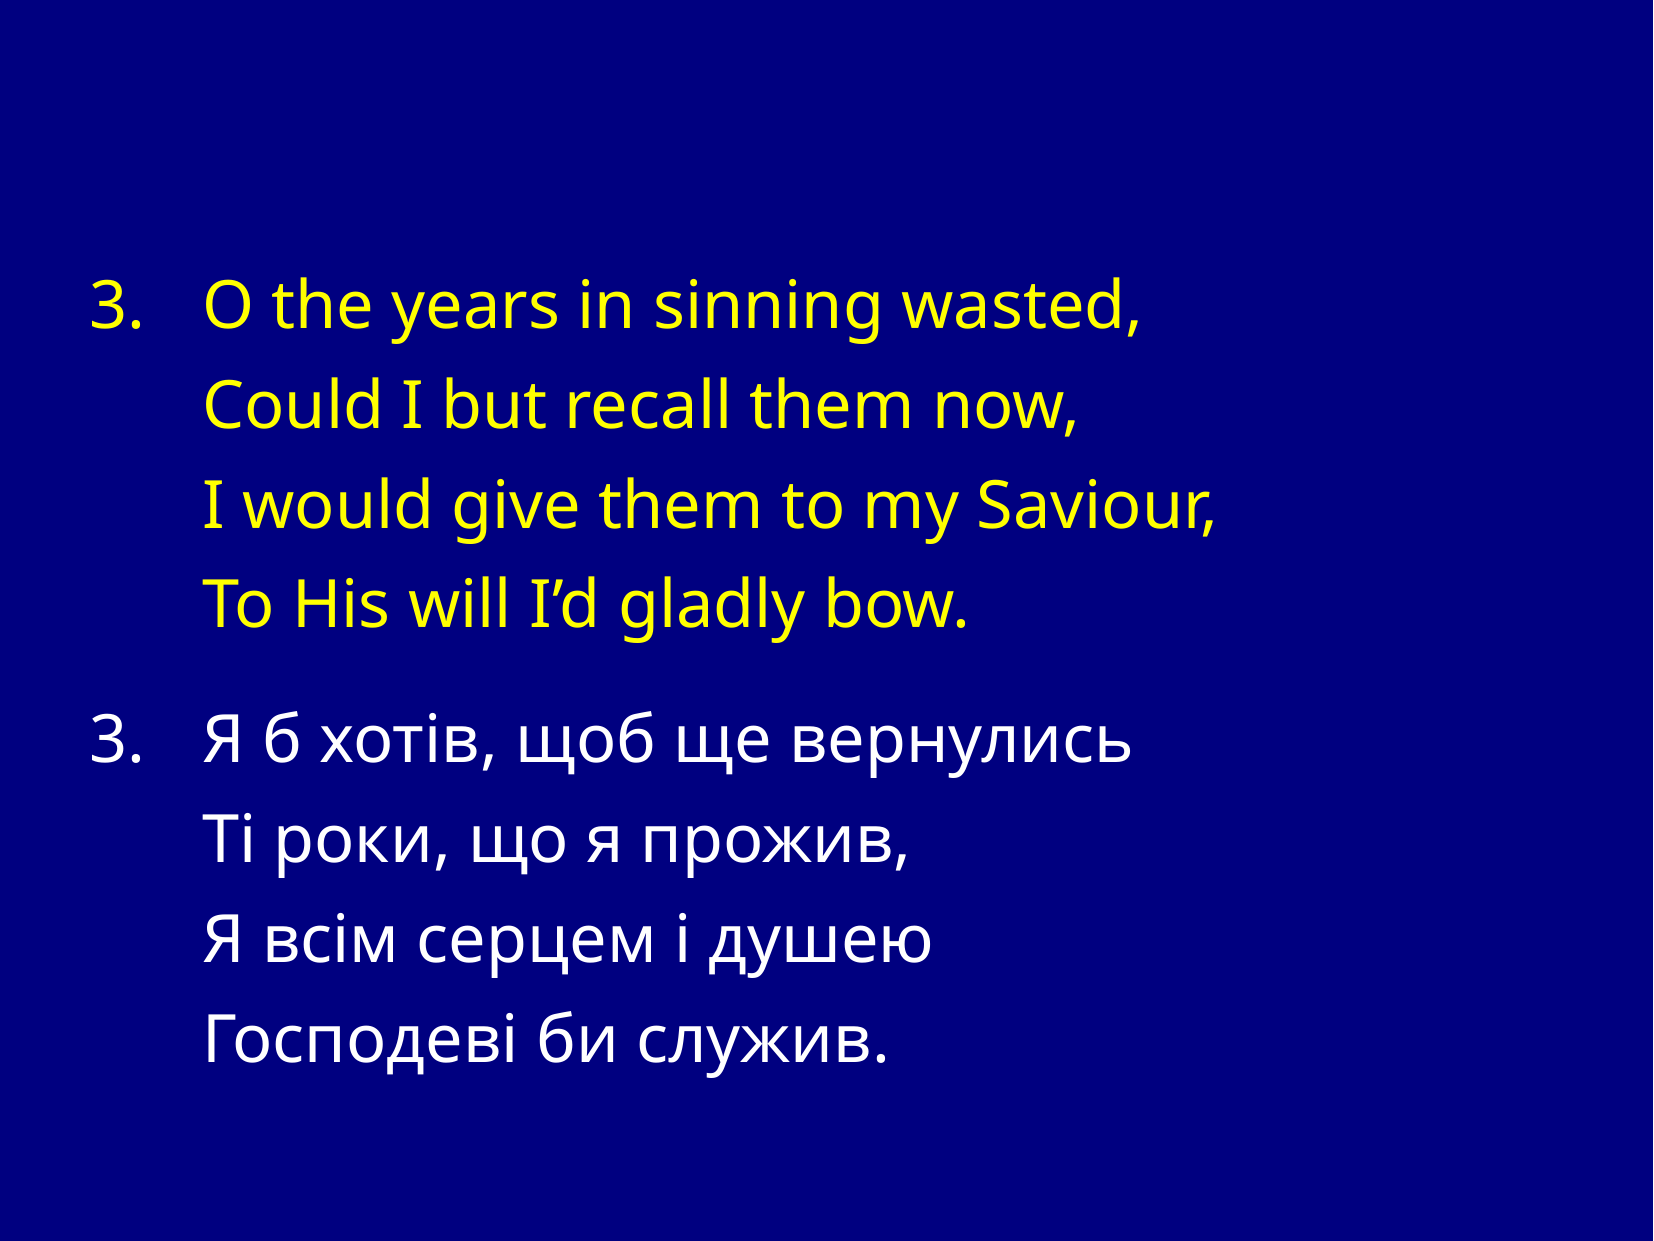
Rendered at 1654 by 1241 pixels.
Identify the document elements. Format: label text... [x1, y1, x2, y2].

text_box 3. O the years in sinning wasted, Could I but recall them now, I would give them to my Saviour, To His will I’d gladly bow. [75, 150, 1576, 638]
text_box 3. Я б хотів, щоб ще вернулись Ті роки, що я прожив, Я всім серцем і душею Господеві би служив. [75, 675, 1576, 1163]
